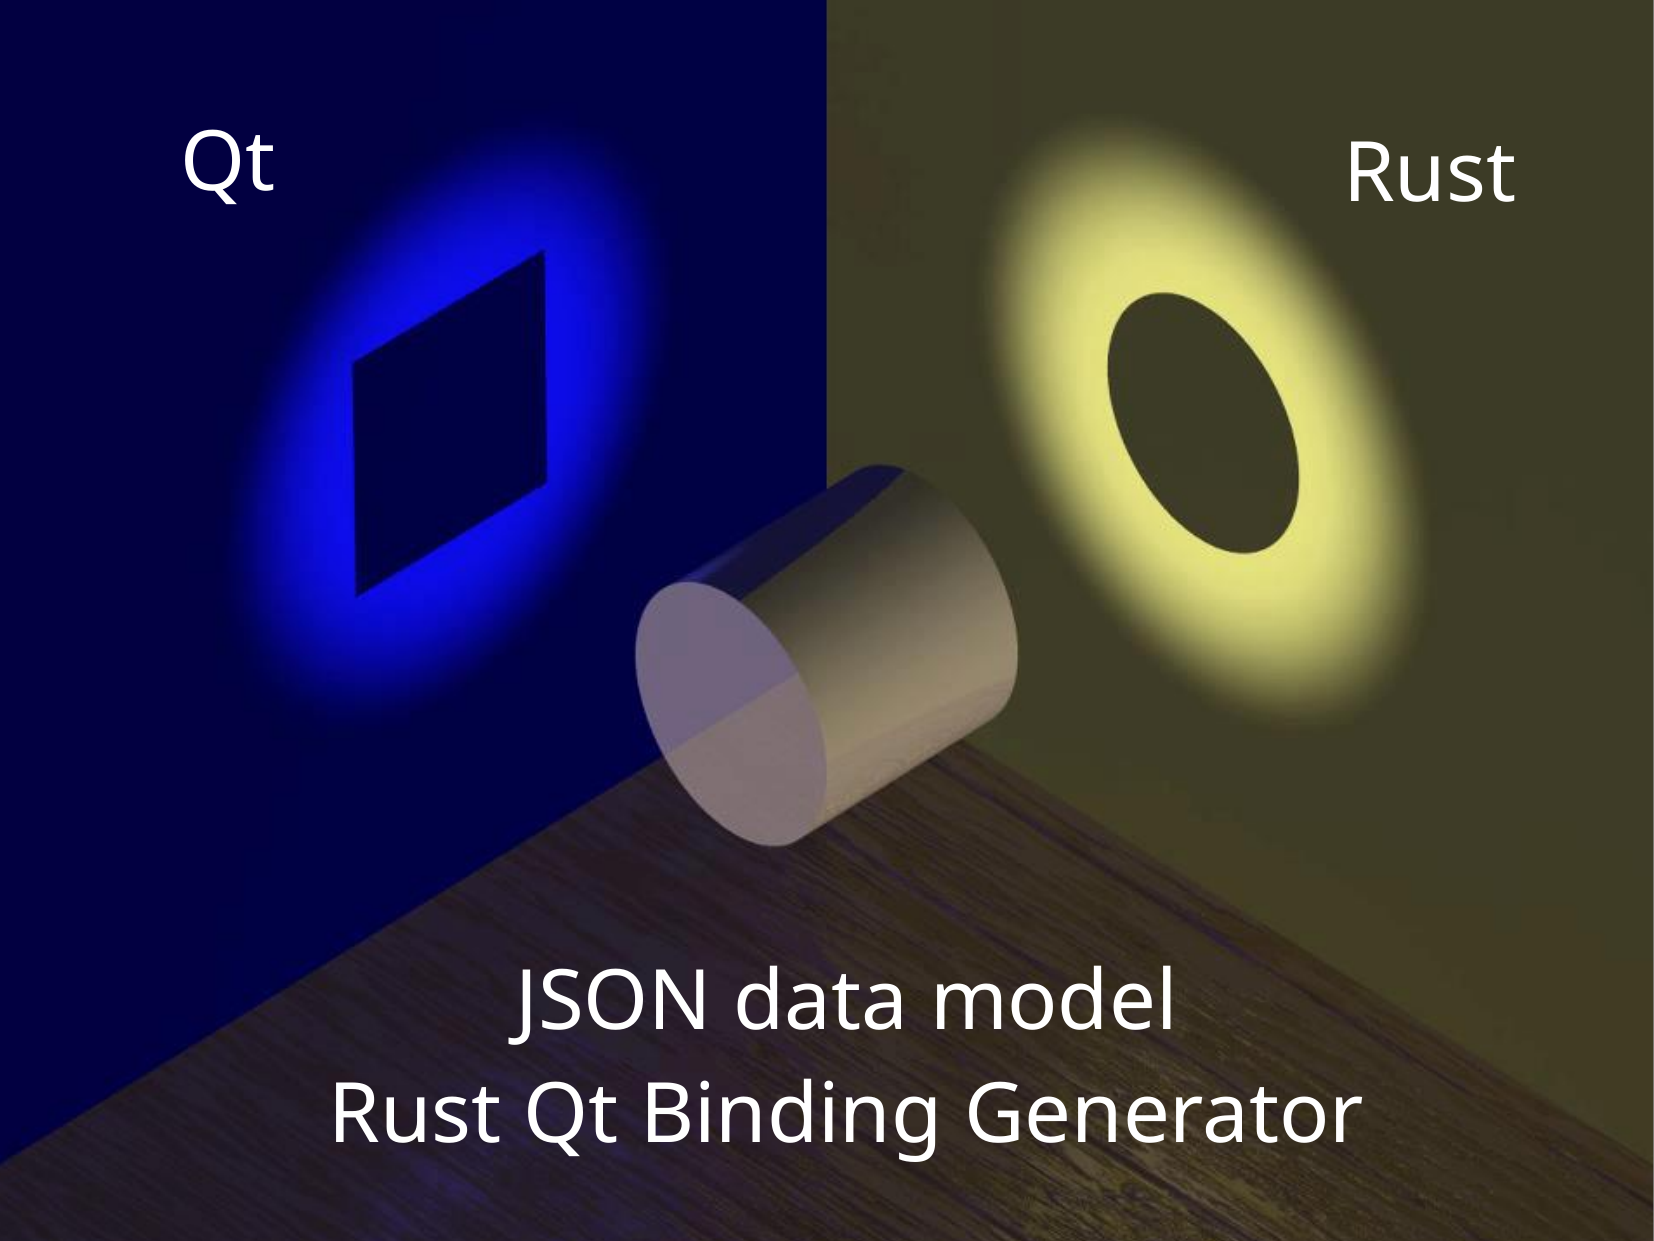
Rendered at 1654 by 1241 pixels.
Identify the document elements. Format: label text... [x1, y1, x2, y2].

text_box JSON data model Rust Qt Binding Generator [313, 933, 1346, 1158]
picture [0, 0, 1654, 1241]
text_box Rust [1328, 104, 1536, 225]
text_box Qt [165, 94, 301, 215]
